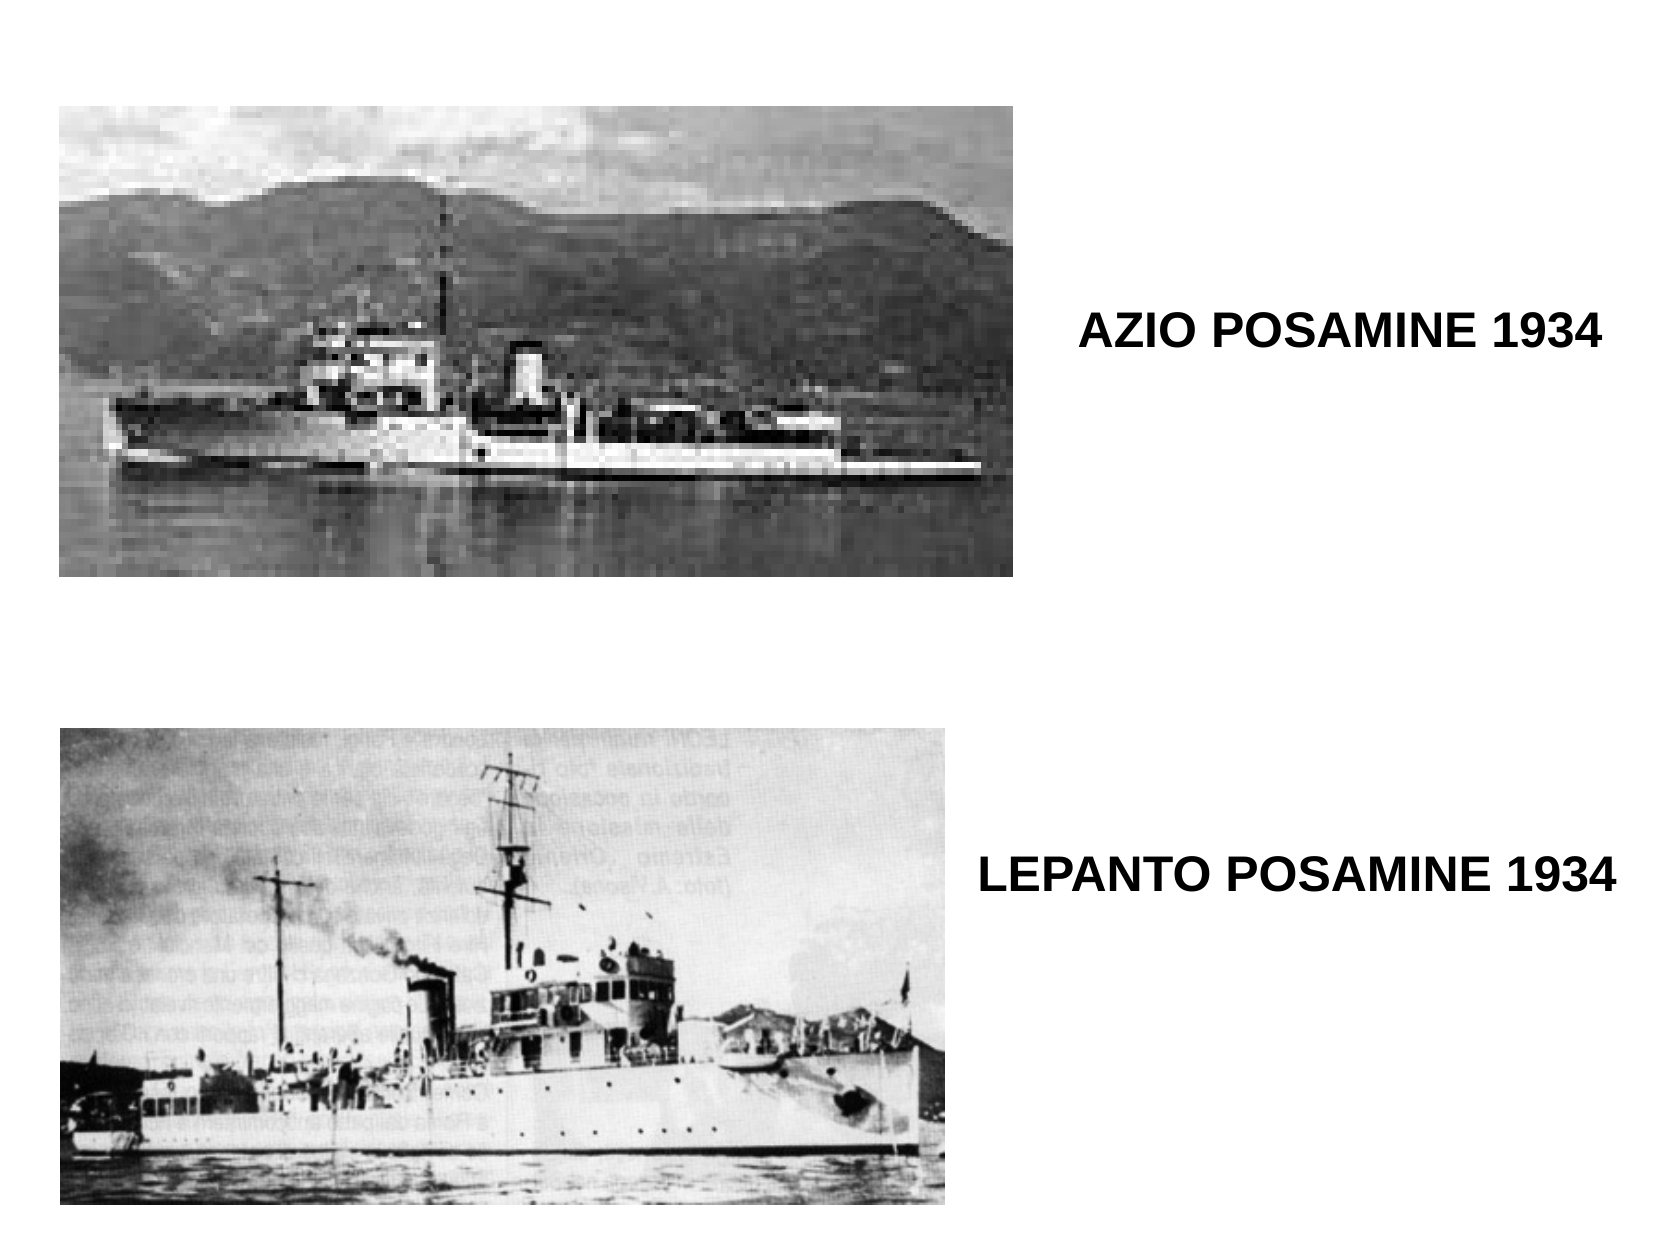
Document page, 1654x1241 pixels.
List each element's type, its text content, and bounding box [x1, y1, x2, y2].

text_box AZIO POSAMINE 1934 [1062, 295, 1618, 366]
picture [60, 728, 945, 1205]
picture [59, 106, 1013, 577]
text_box LEPANTO POSAMINE 1934 [962, 838, 1632, 910]
